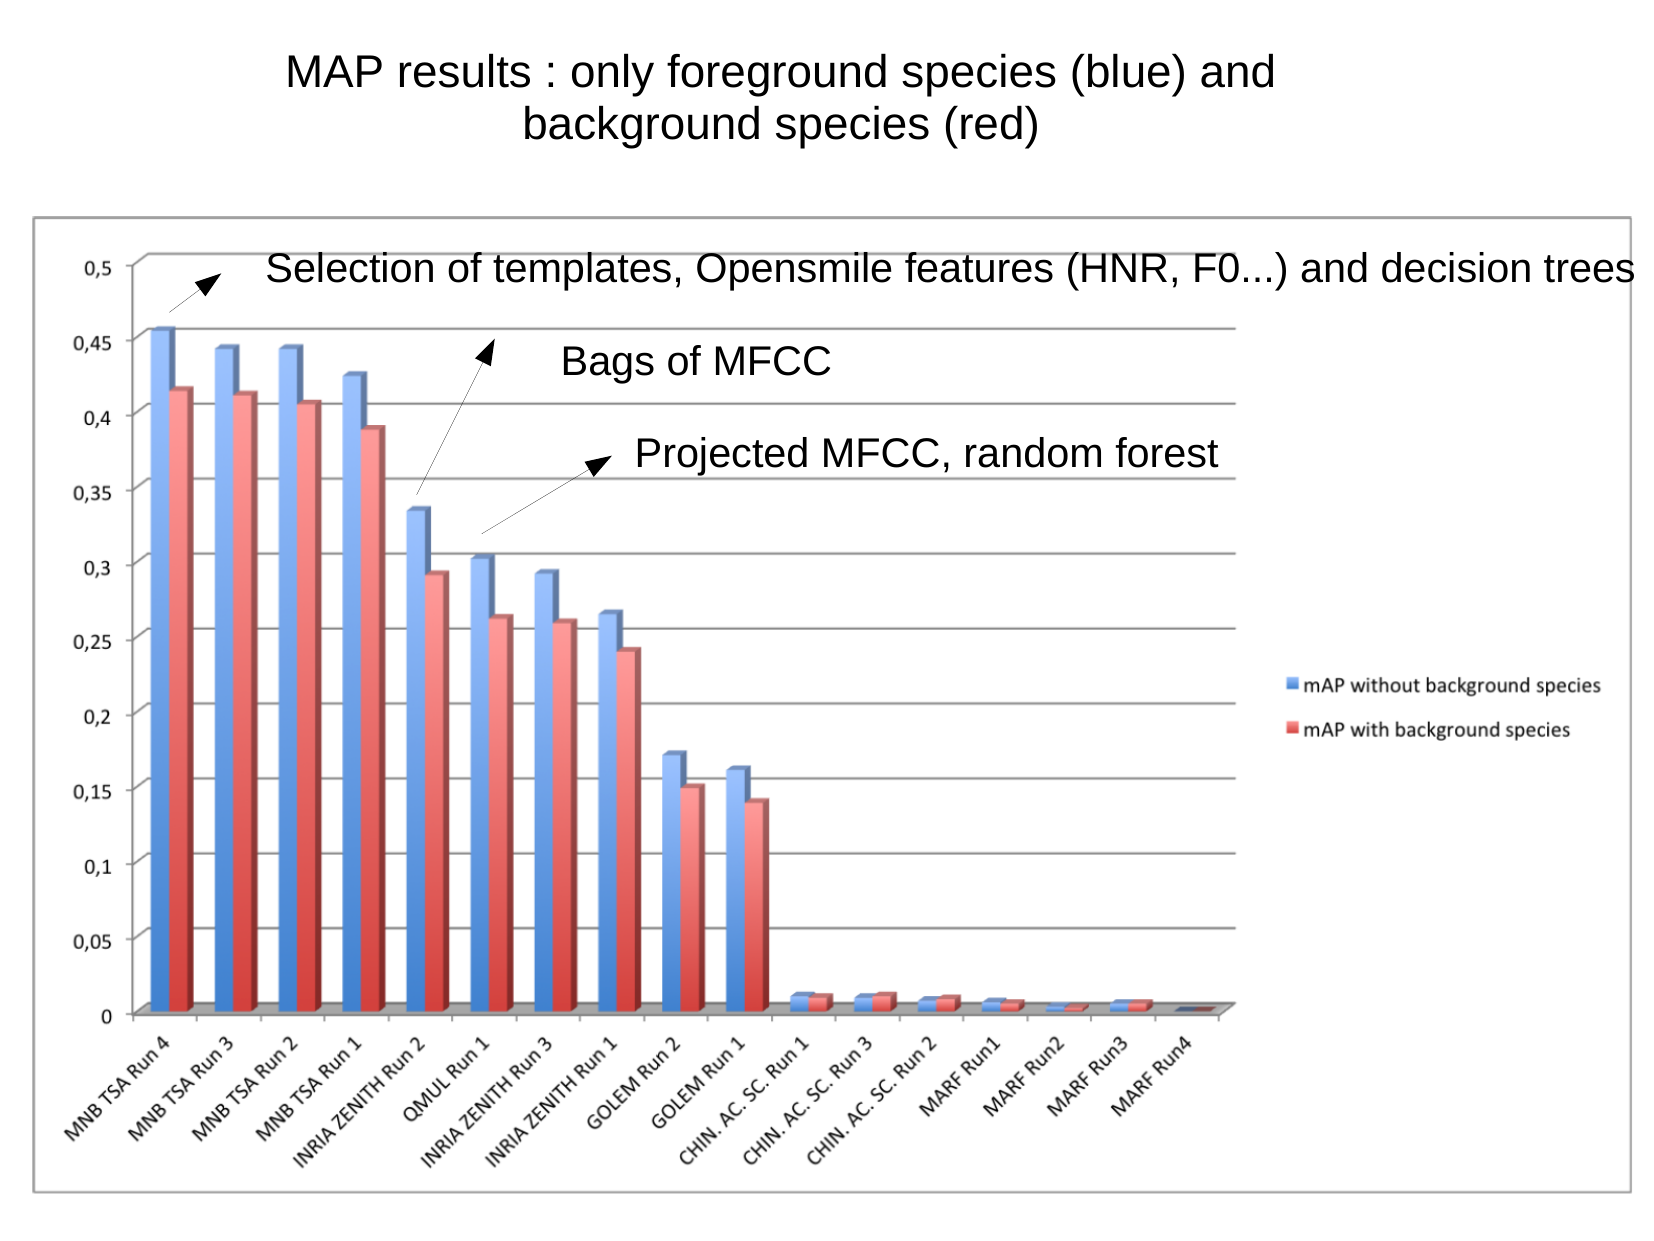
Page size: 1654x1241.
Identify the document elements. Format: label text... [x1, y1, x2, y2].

text_box MAP results : only foreground species (blue) and background species (red) [234, 39, 1329, 169]
text_box Selection of templates, Opensmile features (HNR, F0...) and decision trees Bags of MFCC Projected MFCC, random forest [250, 237, 1654, 485]
picture [0, 198, 1652, 1211]
